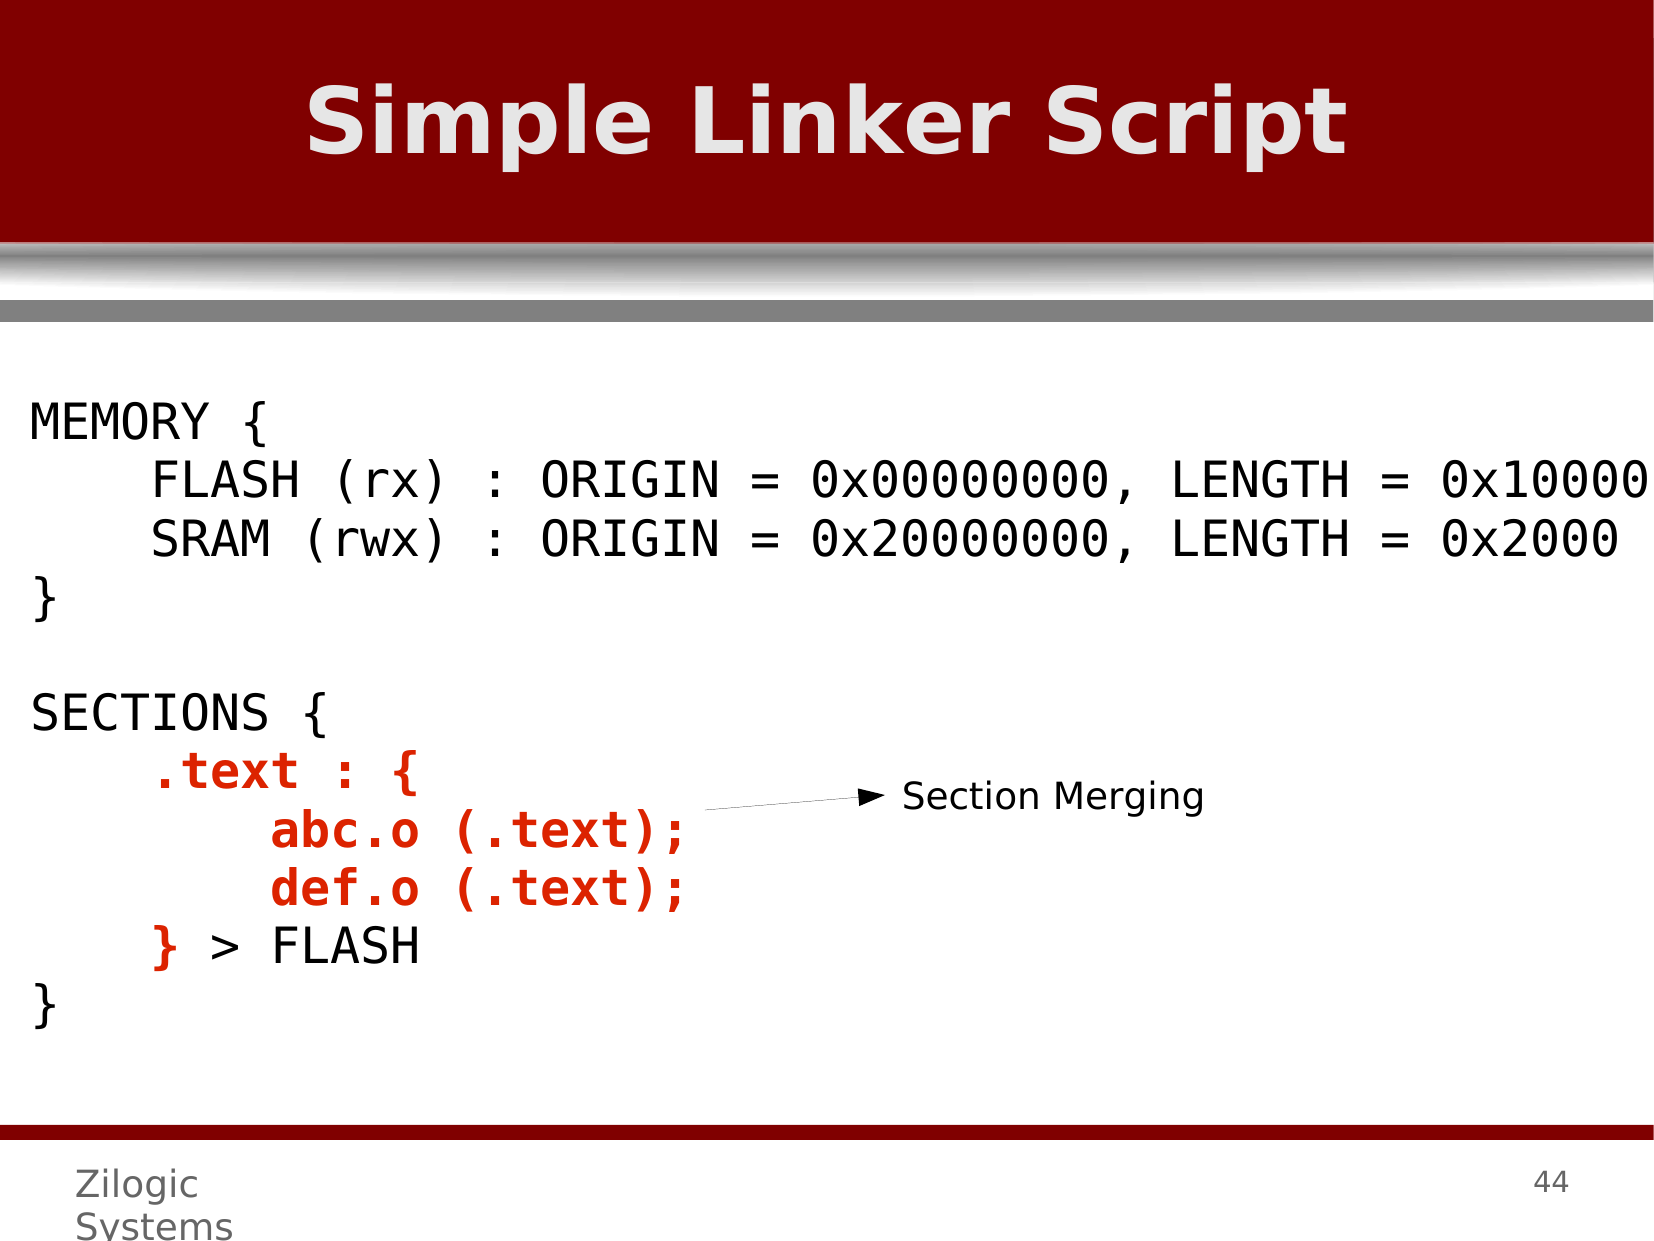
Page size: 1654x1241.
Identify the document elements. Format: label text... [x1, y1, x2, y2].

title Simple Linker Script [82, 18, 1571, 226]
text_box Section Merging [887, 767, 1215, 827]
subtitle MEMORY { FLASH (rx) : ORIGIN = 0x00000000, LENGTH = 0x10000 SRAM (rwx) : ORIGIN = 0x20000000, LENGTH = 0x2000 } SECTIONS { .text : { abc.o (.text); def.o (.text); } > FLASH } [30, 325, 1654, 1101]
